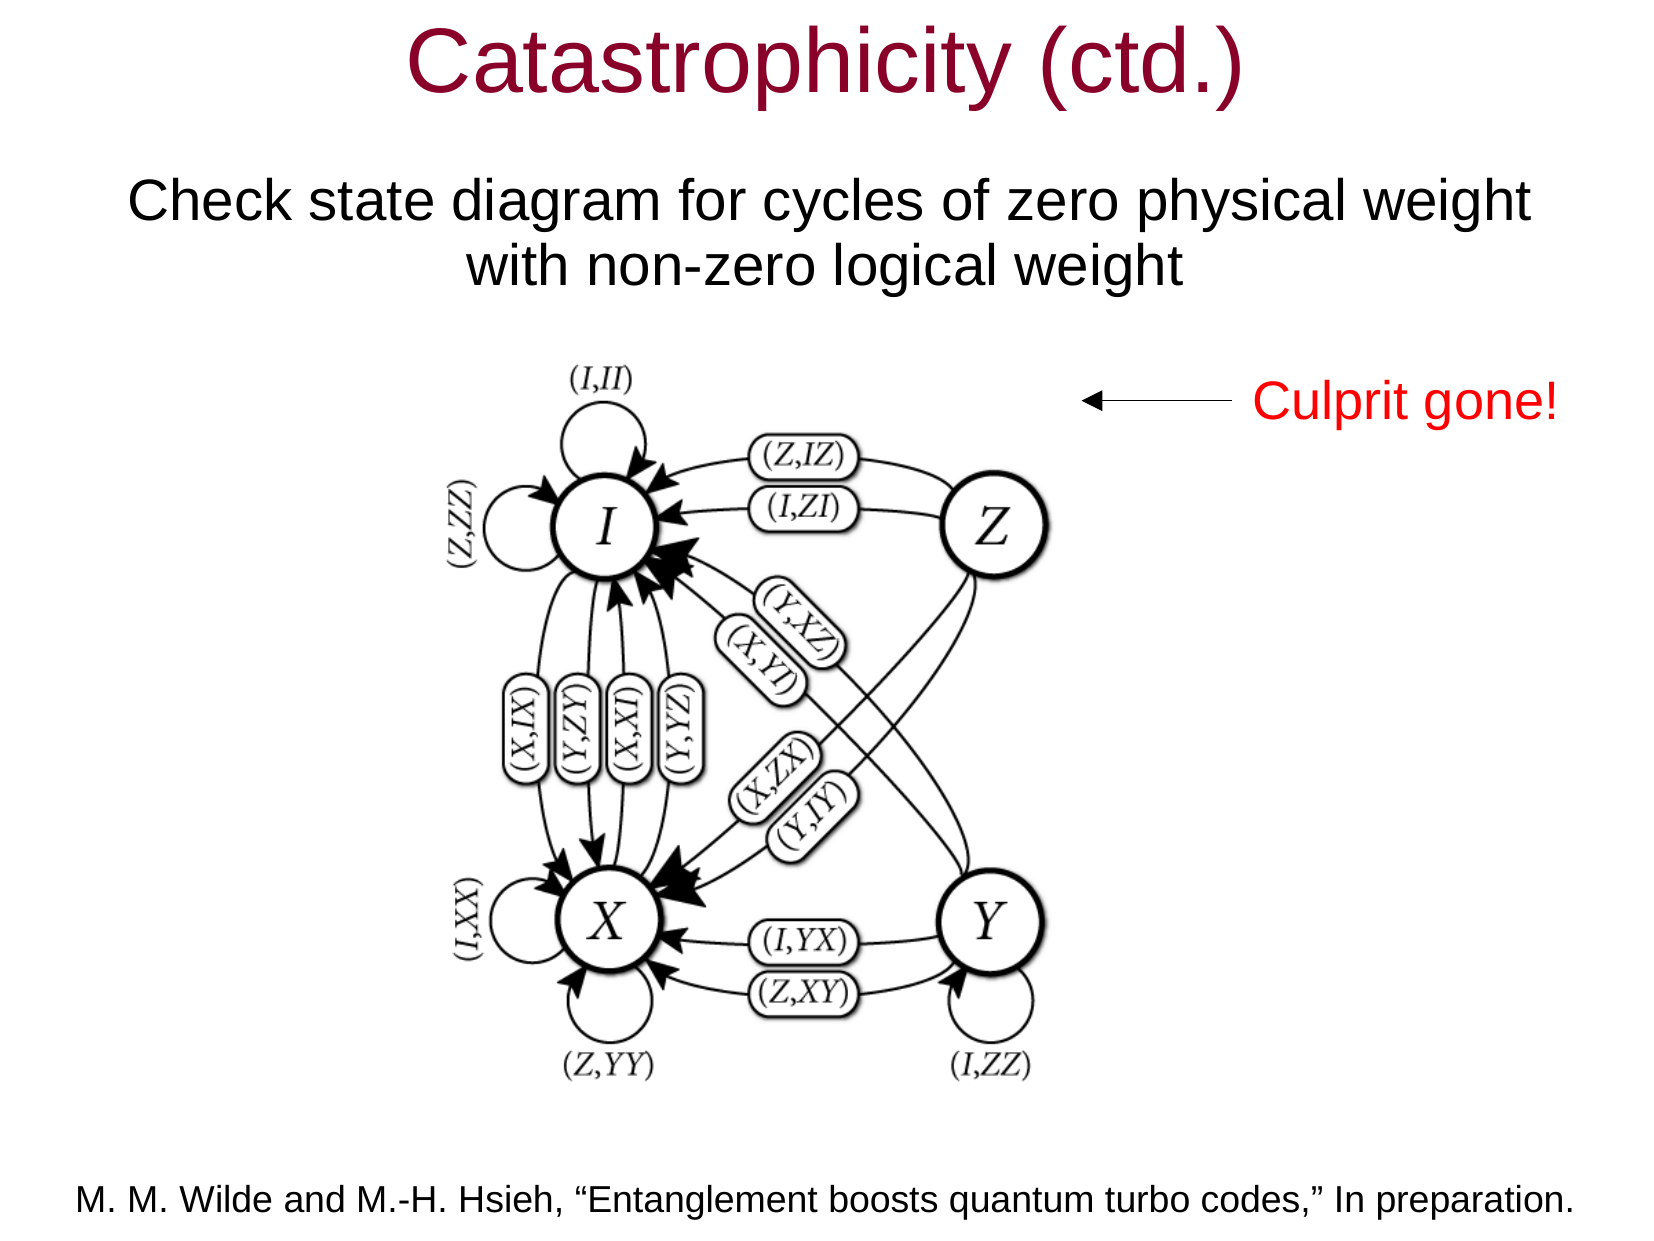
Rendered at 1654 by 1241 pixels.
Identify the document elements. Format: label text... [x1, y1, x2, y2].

title Catastrophicity (ctd.) [0, 0, 1654, 119]
picture [443, 361, 1056, 1087]
text_box Check state diagram for cycles of zero physical weight with non-zero logical weight [112, 160, 1545, 305]
text_box Culprit gone! [1237, 363, 1575, 477]
text_box M. M. Wilde and M.-H. Hsieh, “Entanglement boosts quantum turbo codes,” In preparation. [60, 1171, 1593, 1229]
